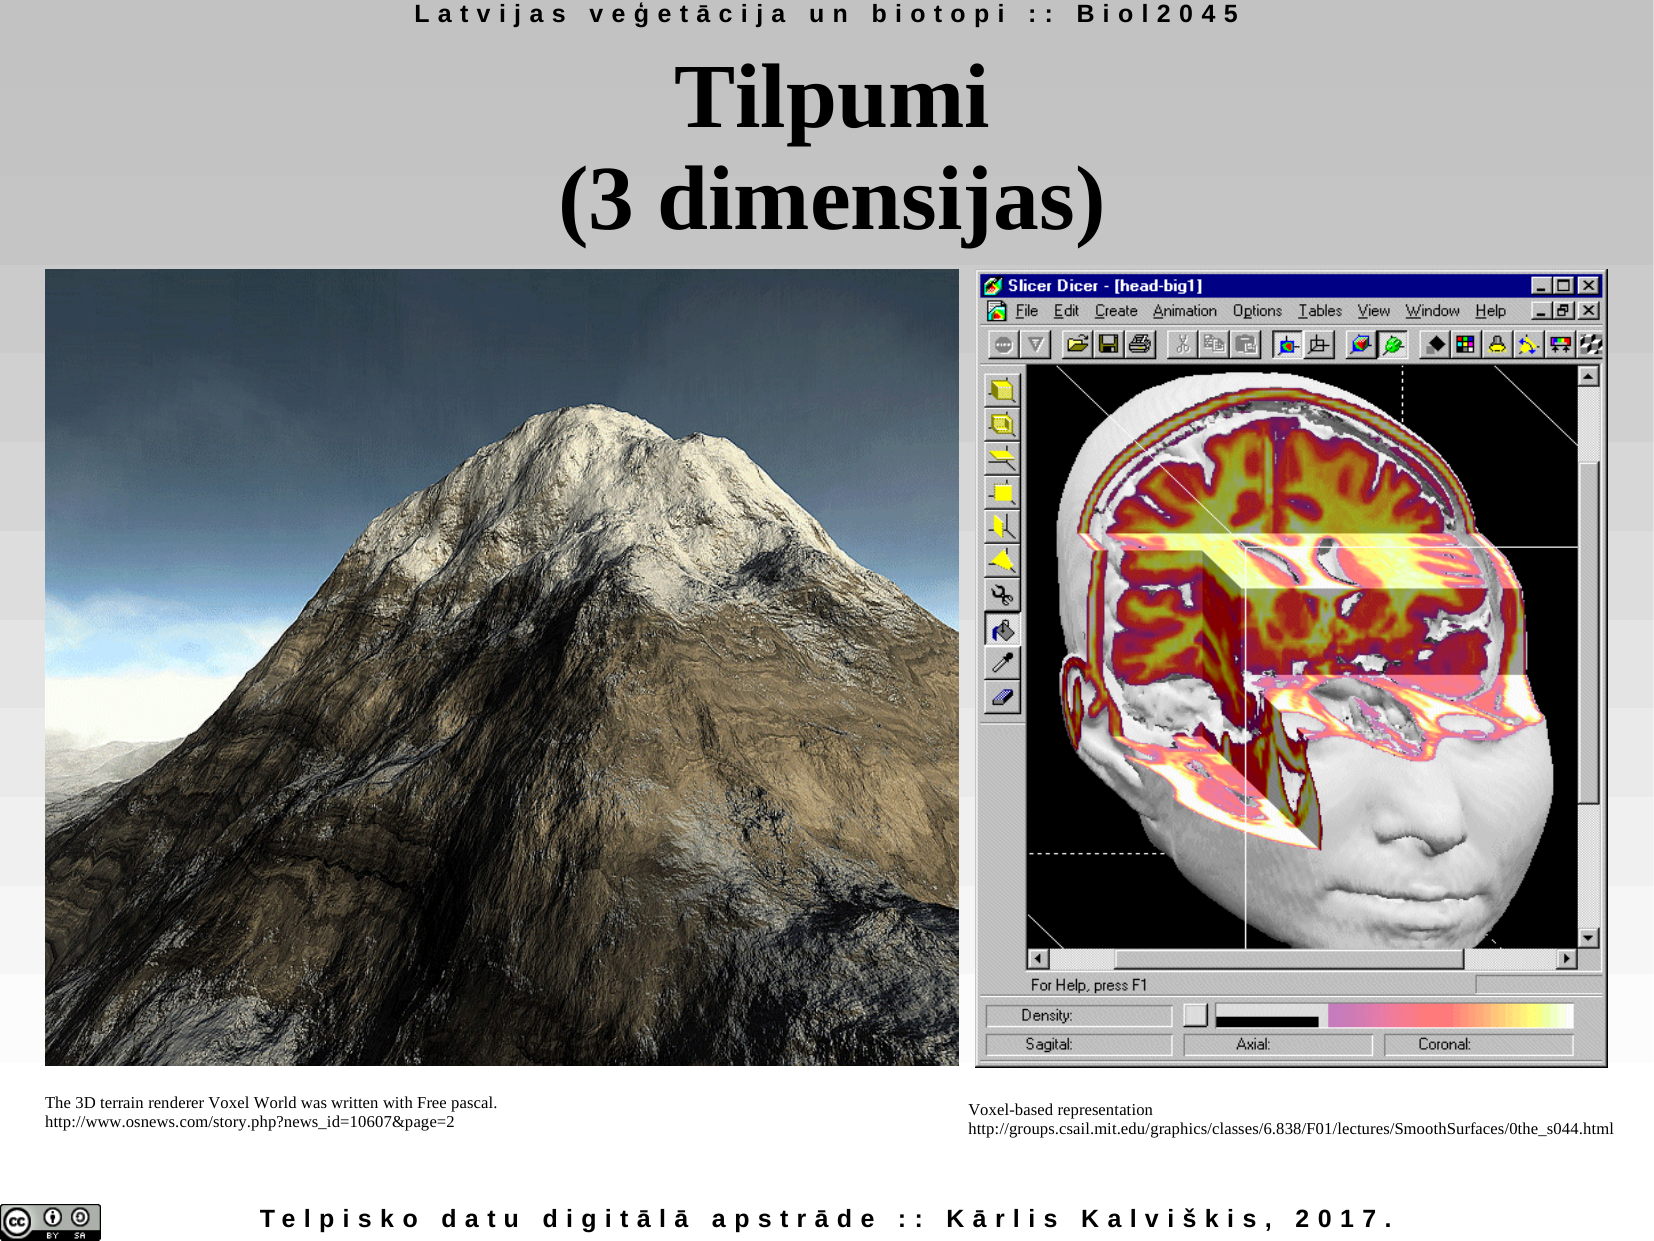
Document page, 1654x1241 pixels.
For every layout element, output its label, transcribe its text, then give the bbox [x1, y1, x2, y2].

title Tilpumi (3 dimensijas) [126, 46, 1539, 254]
picture [0, 0, 1654, 1241]
text_box Voxel-based representation http://groups.csail.mit.edu/graphics/classes/6.838/F01/lectures/SmoothSurfaces/0the_s044.html [968, 1100, 1616, 1138]
text_box The 3D terrain renderer Voxel World was written with Free pascal. http://www.osnews.com/story.php?news_id=10607&page=2 [45, 1093, 495, 1131]
